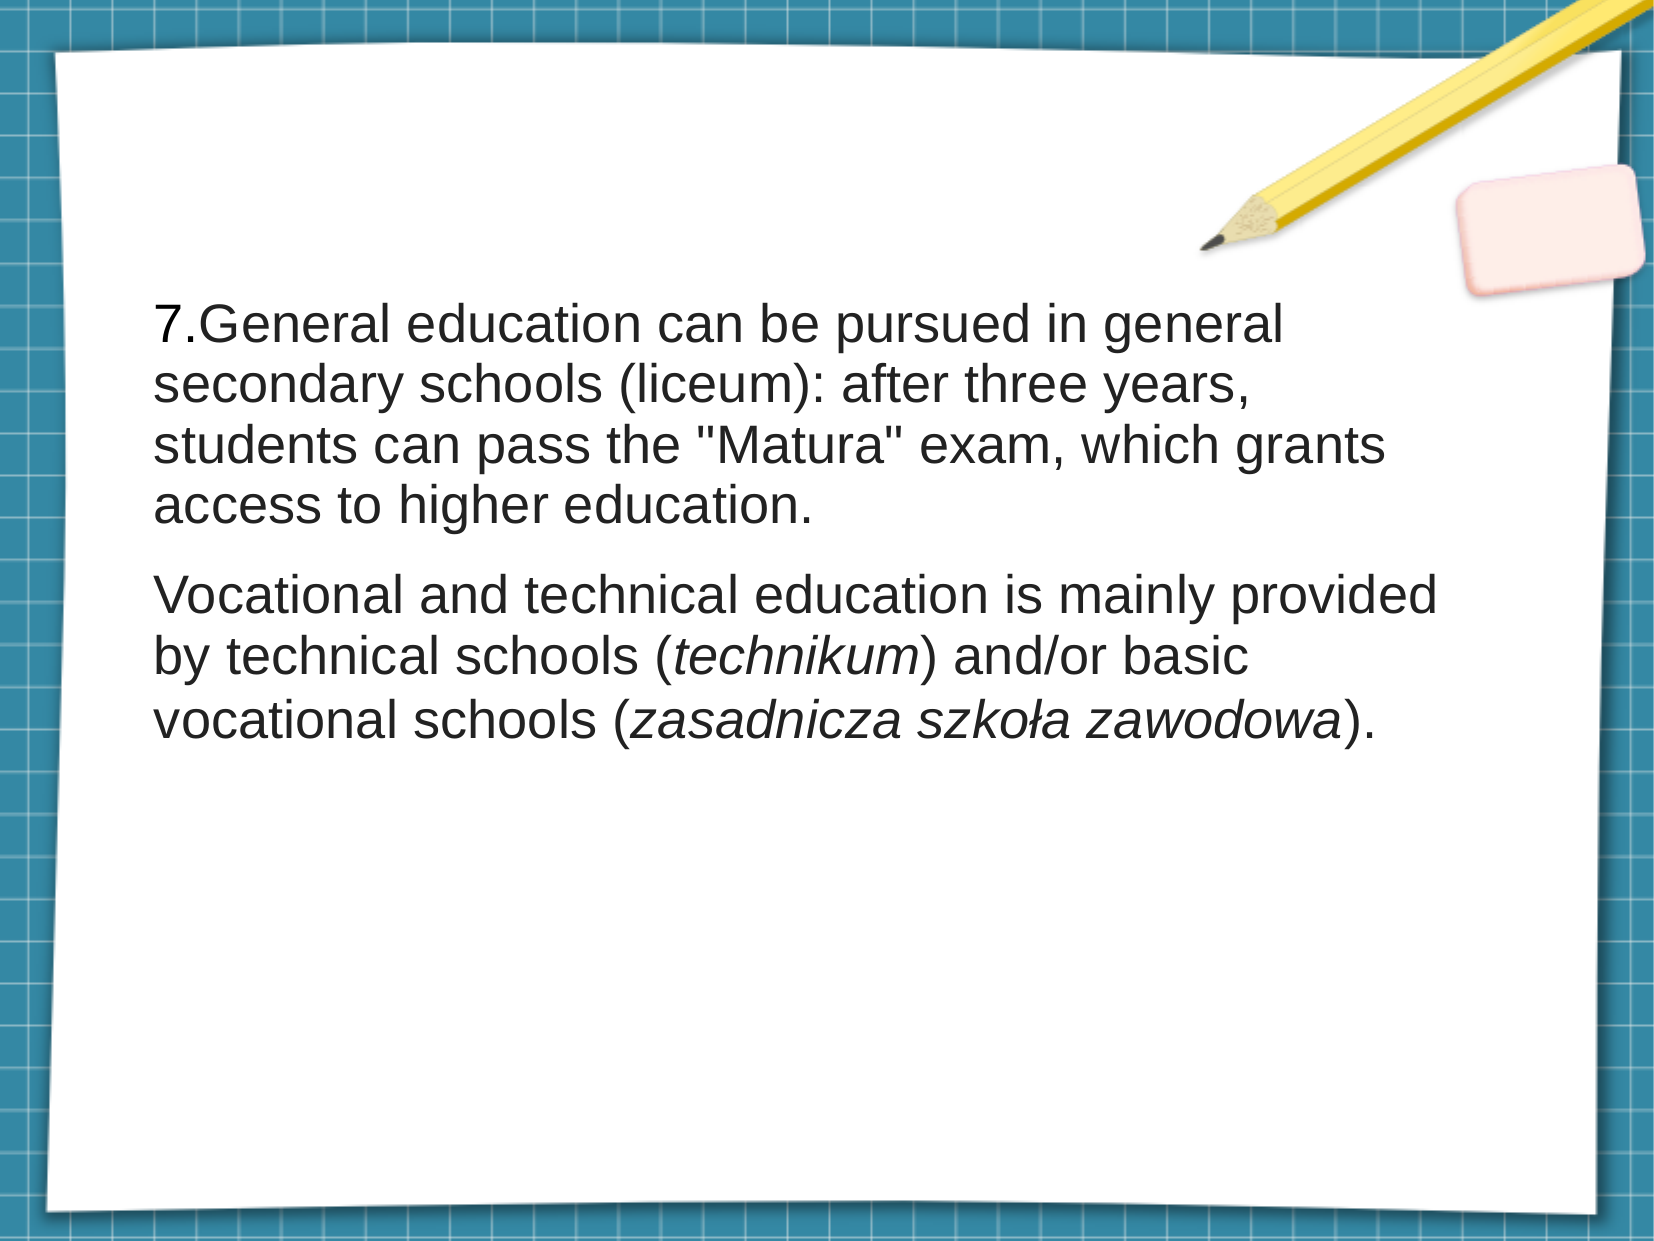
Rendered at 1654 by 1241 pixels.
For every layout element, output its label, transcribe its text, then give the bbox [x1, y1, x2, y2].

list 7.General education can be pursued in general secondary schools (liceum): after three years, students can pass the "Matura" exam, which grants access to higher education. Vocational and technical education is mainly provided by technical schools (technikum) and/or basic vocational schools (zasadnicza szkoła zawodowa). [153, 290, 1453, 1010]
picture [0, 0, 1654, 1241]
